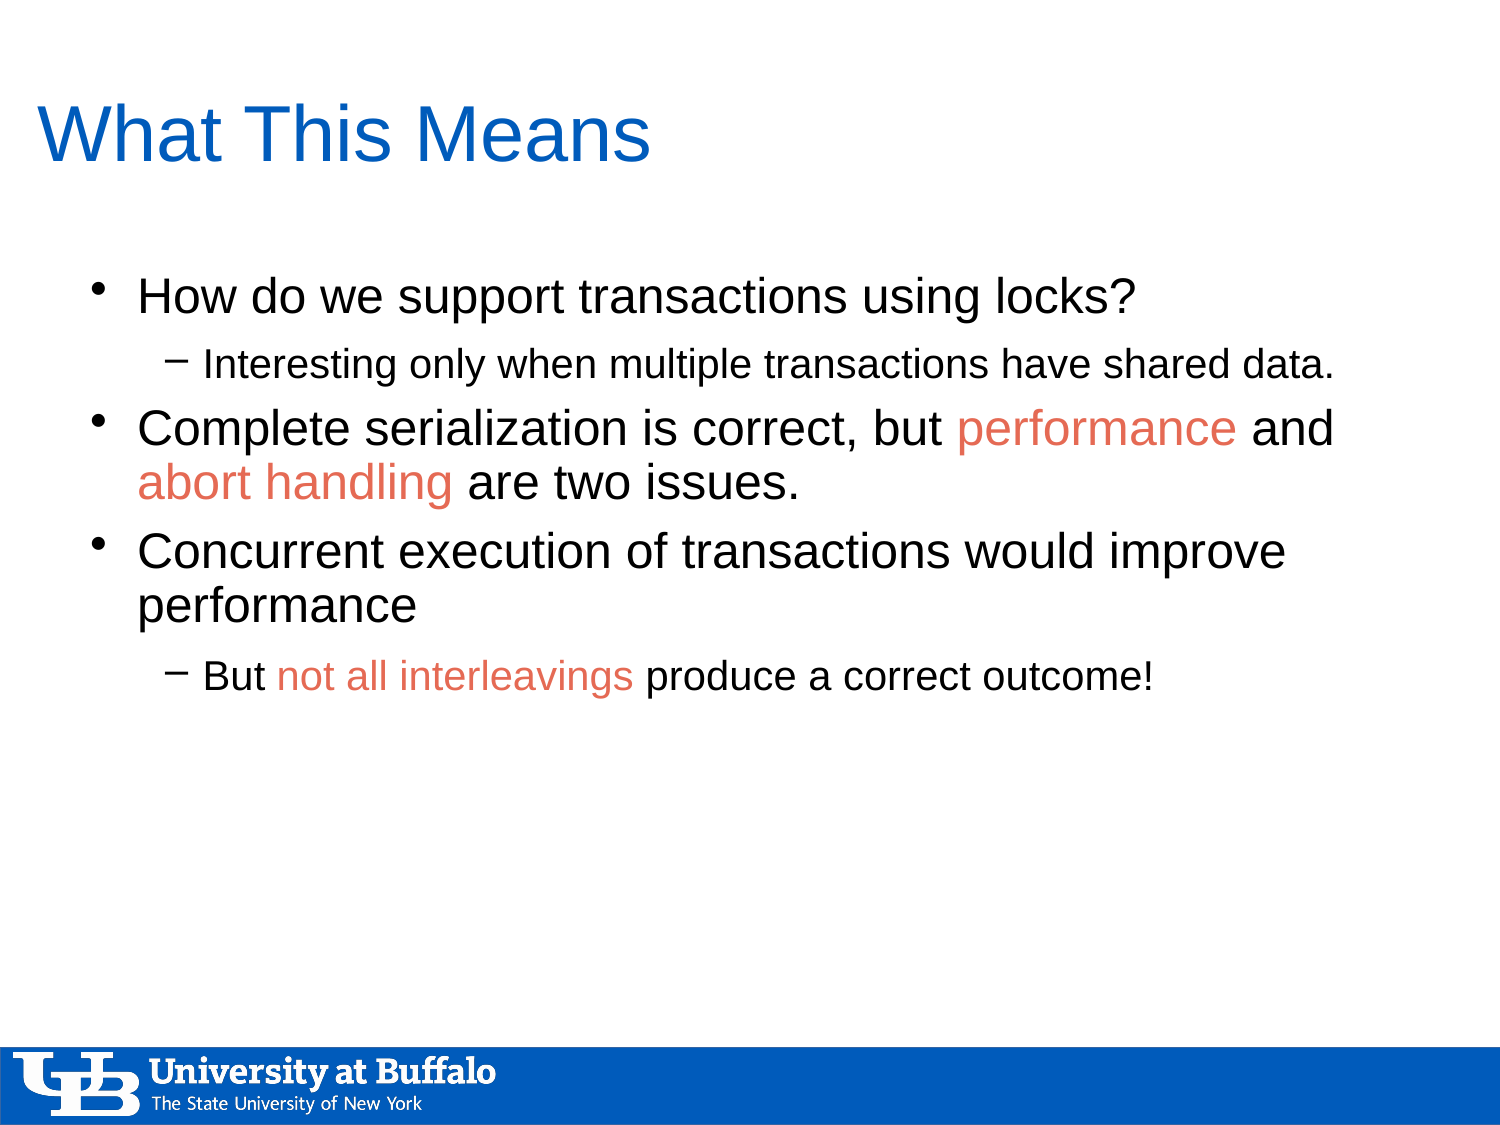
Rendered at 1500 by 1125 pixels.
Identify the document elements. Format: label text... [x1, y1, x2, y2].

list How do we support transactions using locks? Interesting only when multiple transactions have shared data. Complete serialization is correct, but performance and abort handling are two issues. Concurrent execution of transactions would improve performance But not all interleavings produce a correct outcome! [75, 263, 1425, 916]
picture [13, 1052, 496, 1116]
title What This Means [37, 40, 1388, 228]
